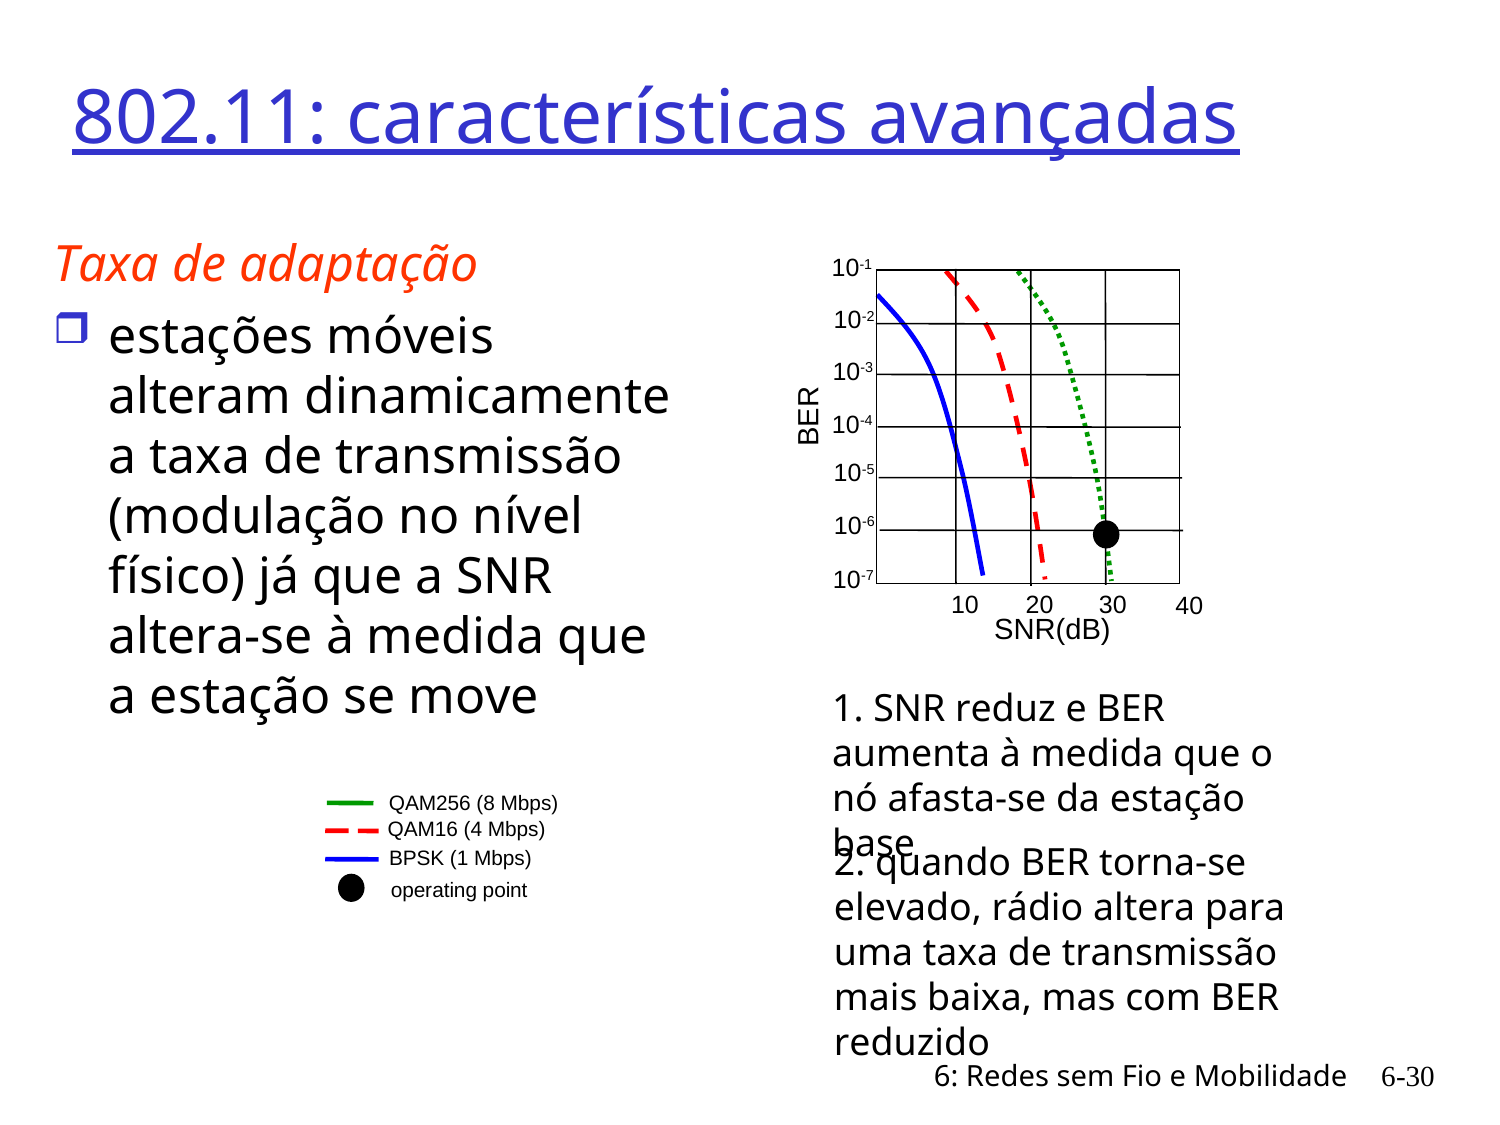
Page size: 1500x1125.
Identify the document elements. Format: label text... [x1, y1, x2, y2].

text_box SNR(dB) [979, 602, 1126, 654]
text_box 40 [1160, 581, 1219, 628]
text_box 10 [936, 580, 994, 627]
text_box 6-<number> [1339, 1050, 1451, 1125]
text_box [1093, 521, 1119, 548]
text_box 10-6 [819, 501, 890, 547]
text_box 10-1 [816, 244, 888, 290]
text_box Taxa de adaptação estações móveis alteram dinamicamente a taxa de transmissão (modulação no nível físico) já que a SNR altera-se à medida que a estação se move [37, 223, 699, 987]
text_box BER [800, 391, 808, 402]
text_box BPSK (1 Mbps) [374, 837, 547, 878]
text_box 802.11: características avançadas [57, 45, 1333, 183]
text_box 6: Redes sem Fio e Mobilidade [728, 1050, 1339, 1125]
text_box 10-5 [819, 449, 890, 495]
text_box BER [781, 371, 832, 462]
text_box 2. quando BER torna-se elevado, rádio altera para uma taxa de transmissão mais baixa, mas com BER reduzido [819, 829, 1377, 1071]
text_box BER [809, 431, 816, 441]
text_box 20 [1010, 580, 1069, 602]
text_box QAM256 (8 Mbps) [374, 782, 574, 823]
text_box 10-3 [817, 347, 889, 393]
text_box 10-7 [818, 555, 889, 601]
text_box operating point [376, 868, 543, 909]
text_box 30 [1084, 581, 1142, 627]
text_box 1. SNR reduz e BER aumenta à medida que o nó afasta-se da estação base [817, 676, 1343, 872]
text_box 10-2 [819, 296, 890, 342]
text_box BER [810, 391, 832, 402]
text_box [338, 874, 364, 902]
text_box QAM16 (4 Mbps) [372, 807, 561, 849]
text_box 10-4 [817, 400, 888, 446]
